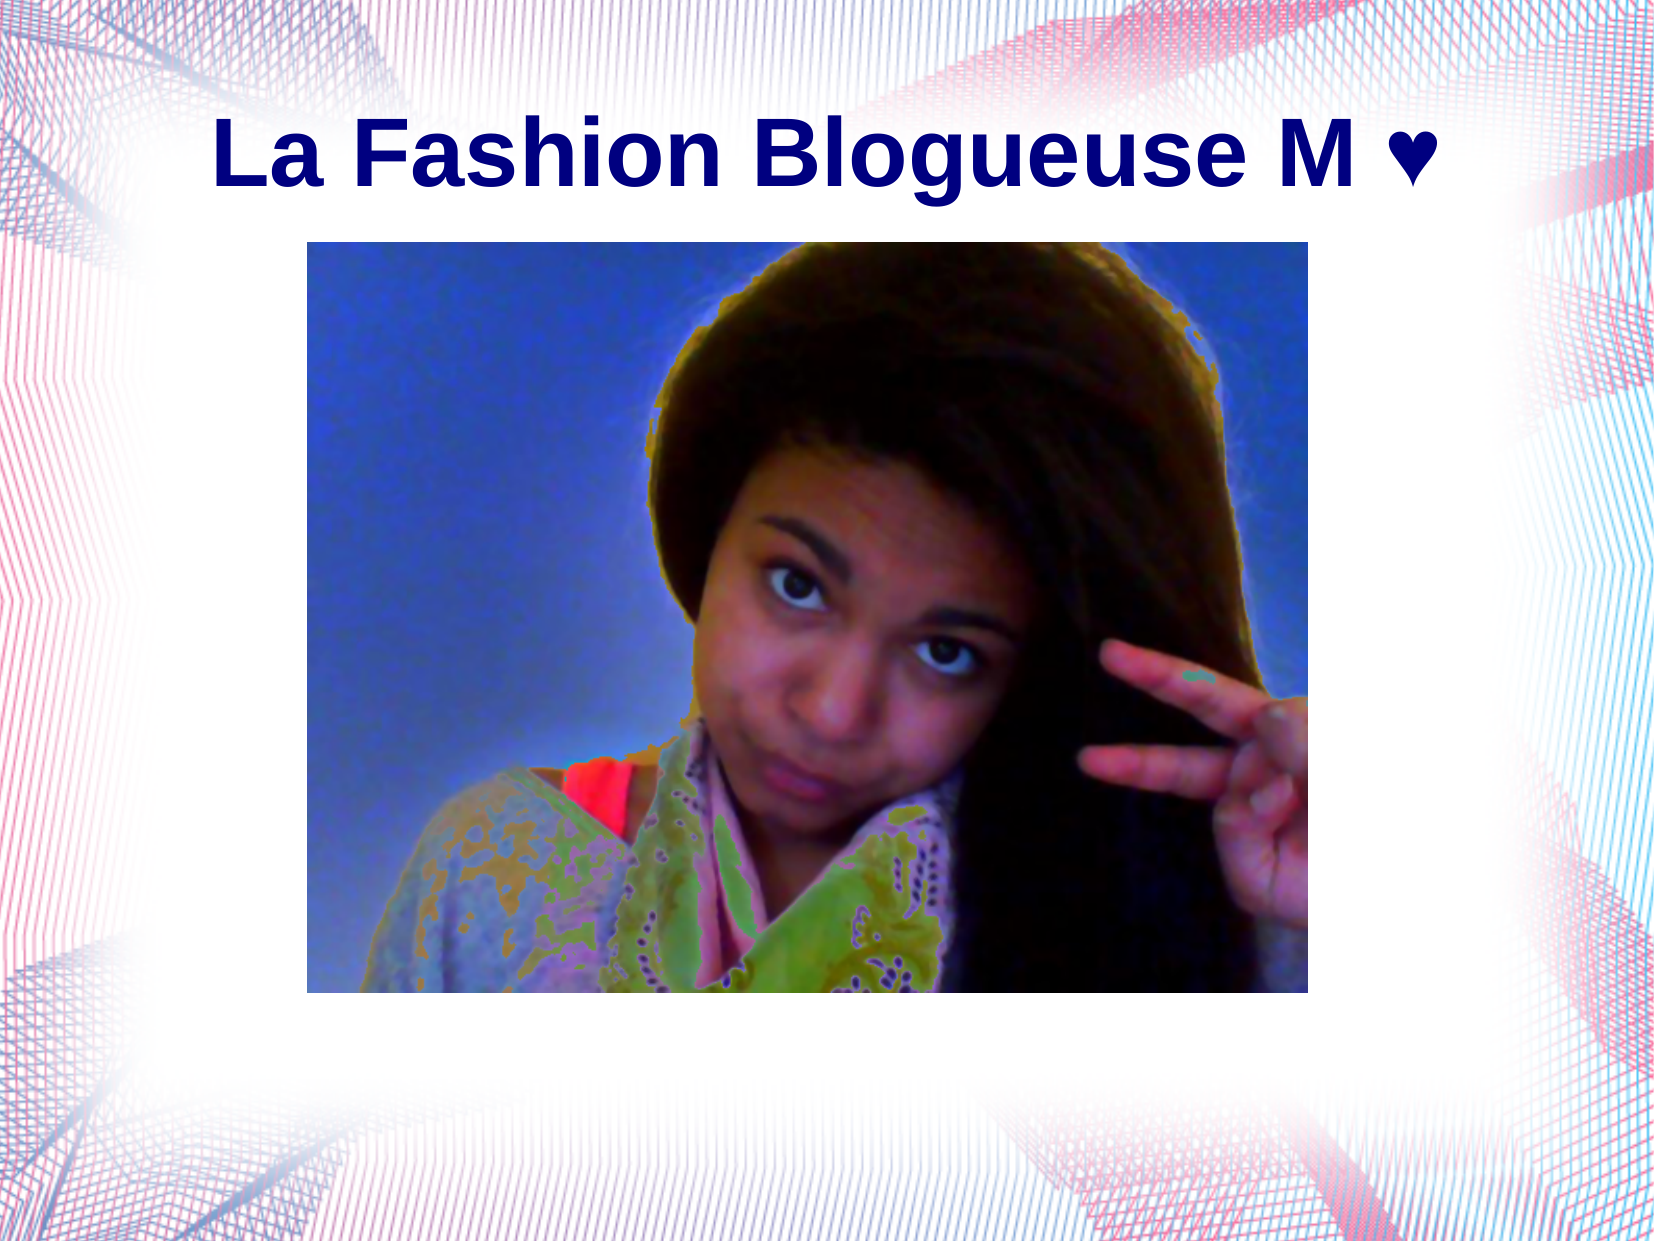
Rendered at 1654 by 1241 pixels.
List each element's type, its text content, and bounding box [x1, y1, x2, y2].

picture [0, 0, 1654, 1241]
title La Fashion Blogueuse M ♥ [82, 49, 1571, 257]
